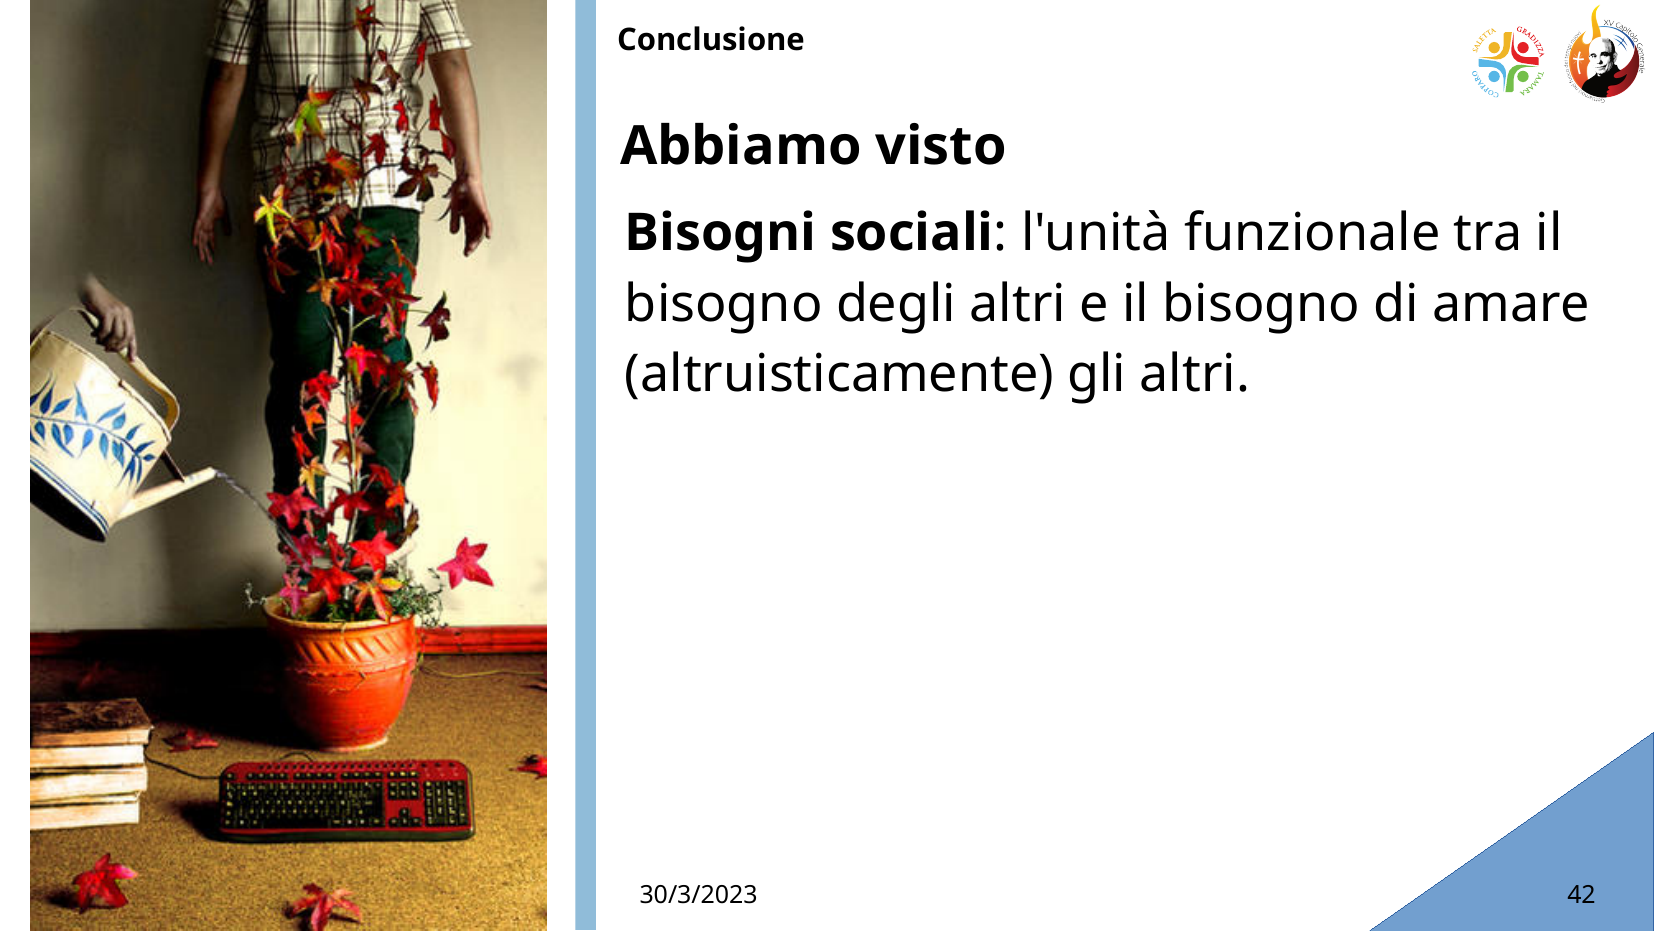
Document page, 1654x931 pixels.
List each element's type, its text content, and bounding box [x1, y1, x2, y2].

picture [1563, 4, 1646, 103]
text_box Conclusione [602, 9, 1335, 63]
picture [30, 0, 547, 931]
title Abbiamo visto [620, 106, 1617, 178]
subtitle Bisogni sociali: l'unità funzionale tra il bisogno degli altri e il bisogno di amare (altruisticamente) gli altri. [624, 194, 1602, 815]
